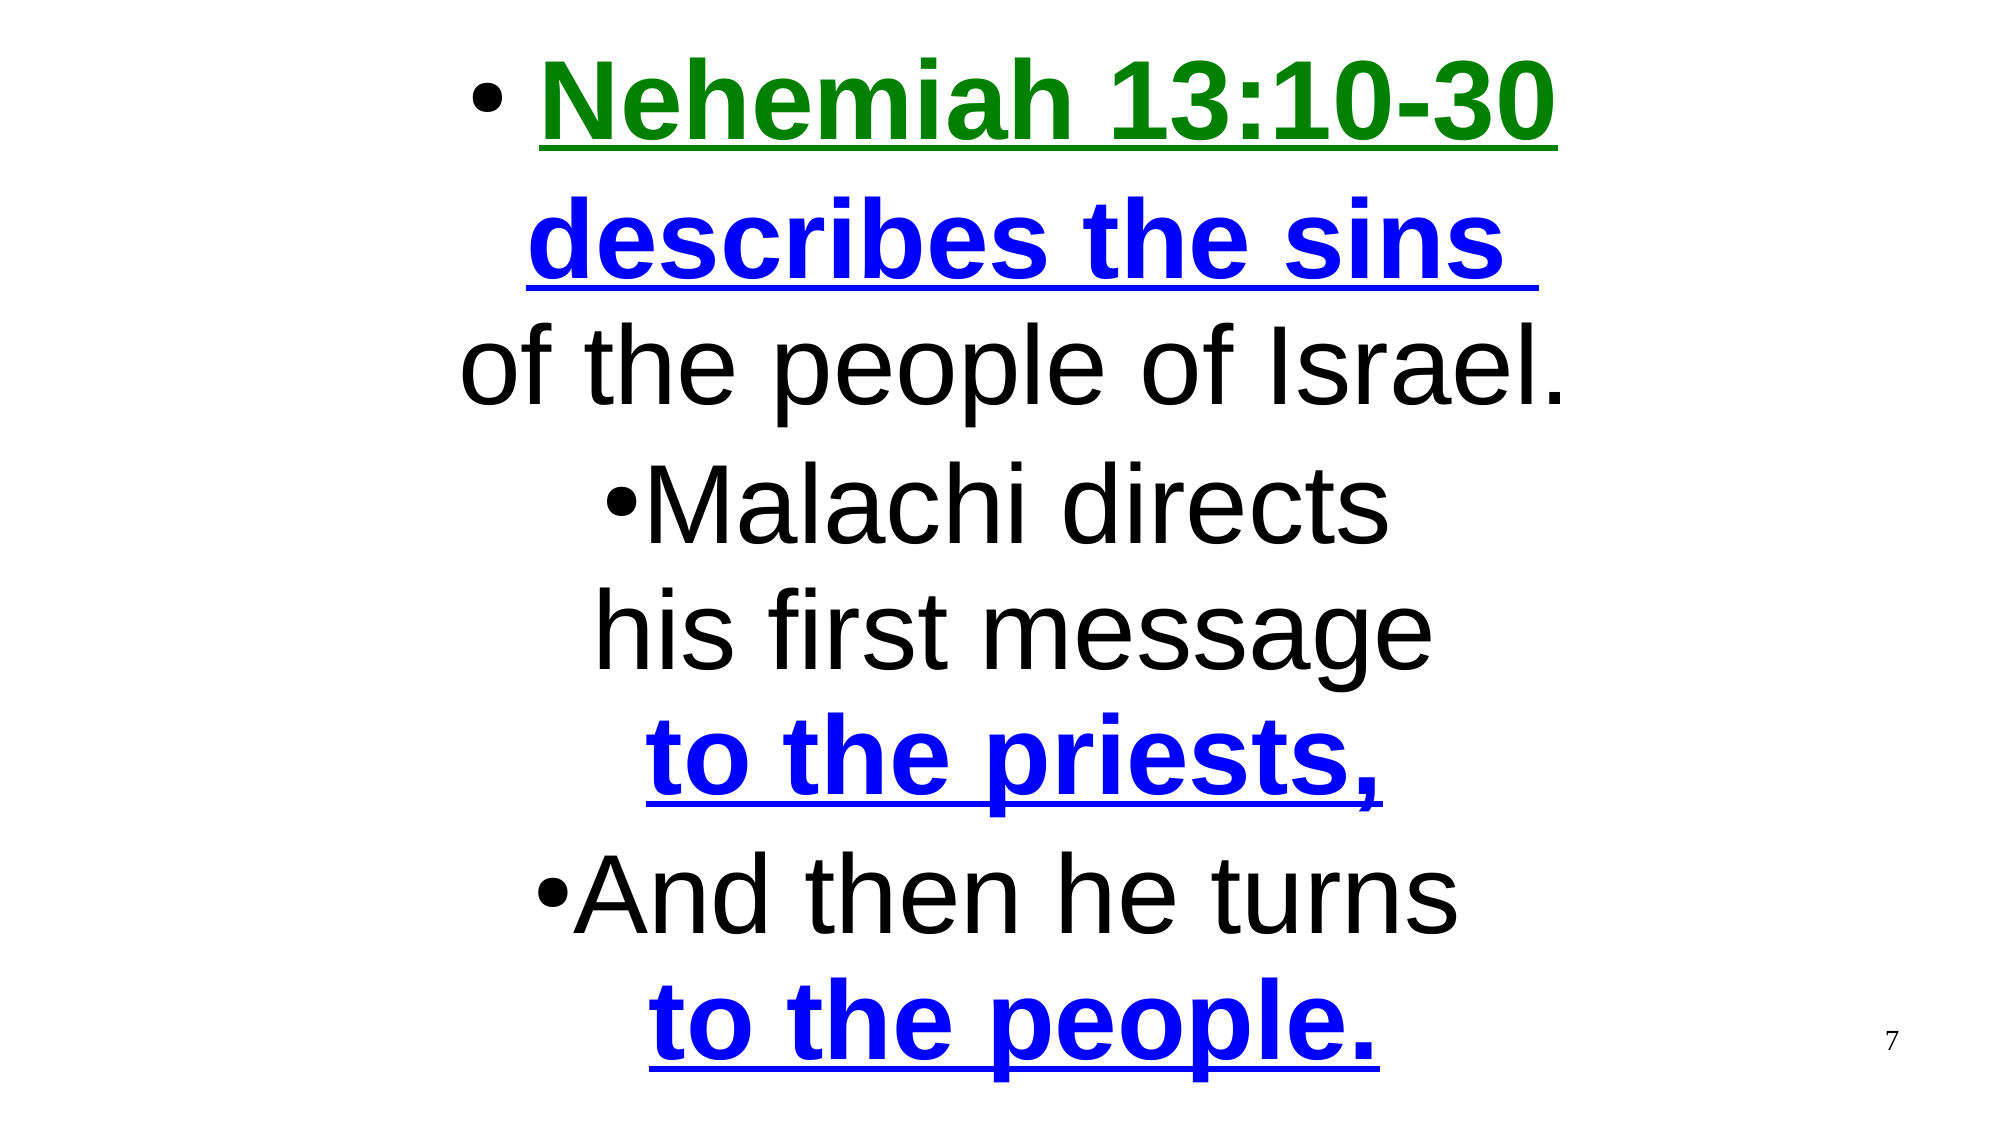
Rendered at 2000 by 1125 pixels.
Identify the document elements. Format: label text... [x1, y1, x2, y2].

list Nehemiah 13:10-30 describes the sins of the people of Israel. Malachi directs his first message to the priests, And then he turns to the people. [37, 37, 1988, 1088]
